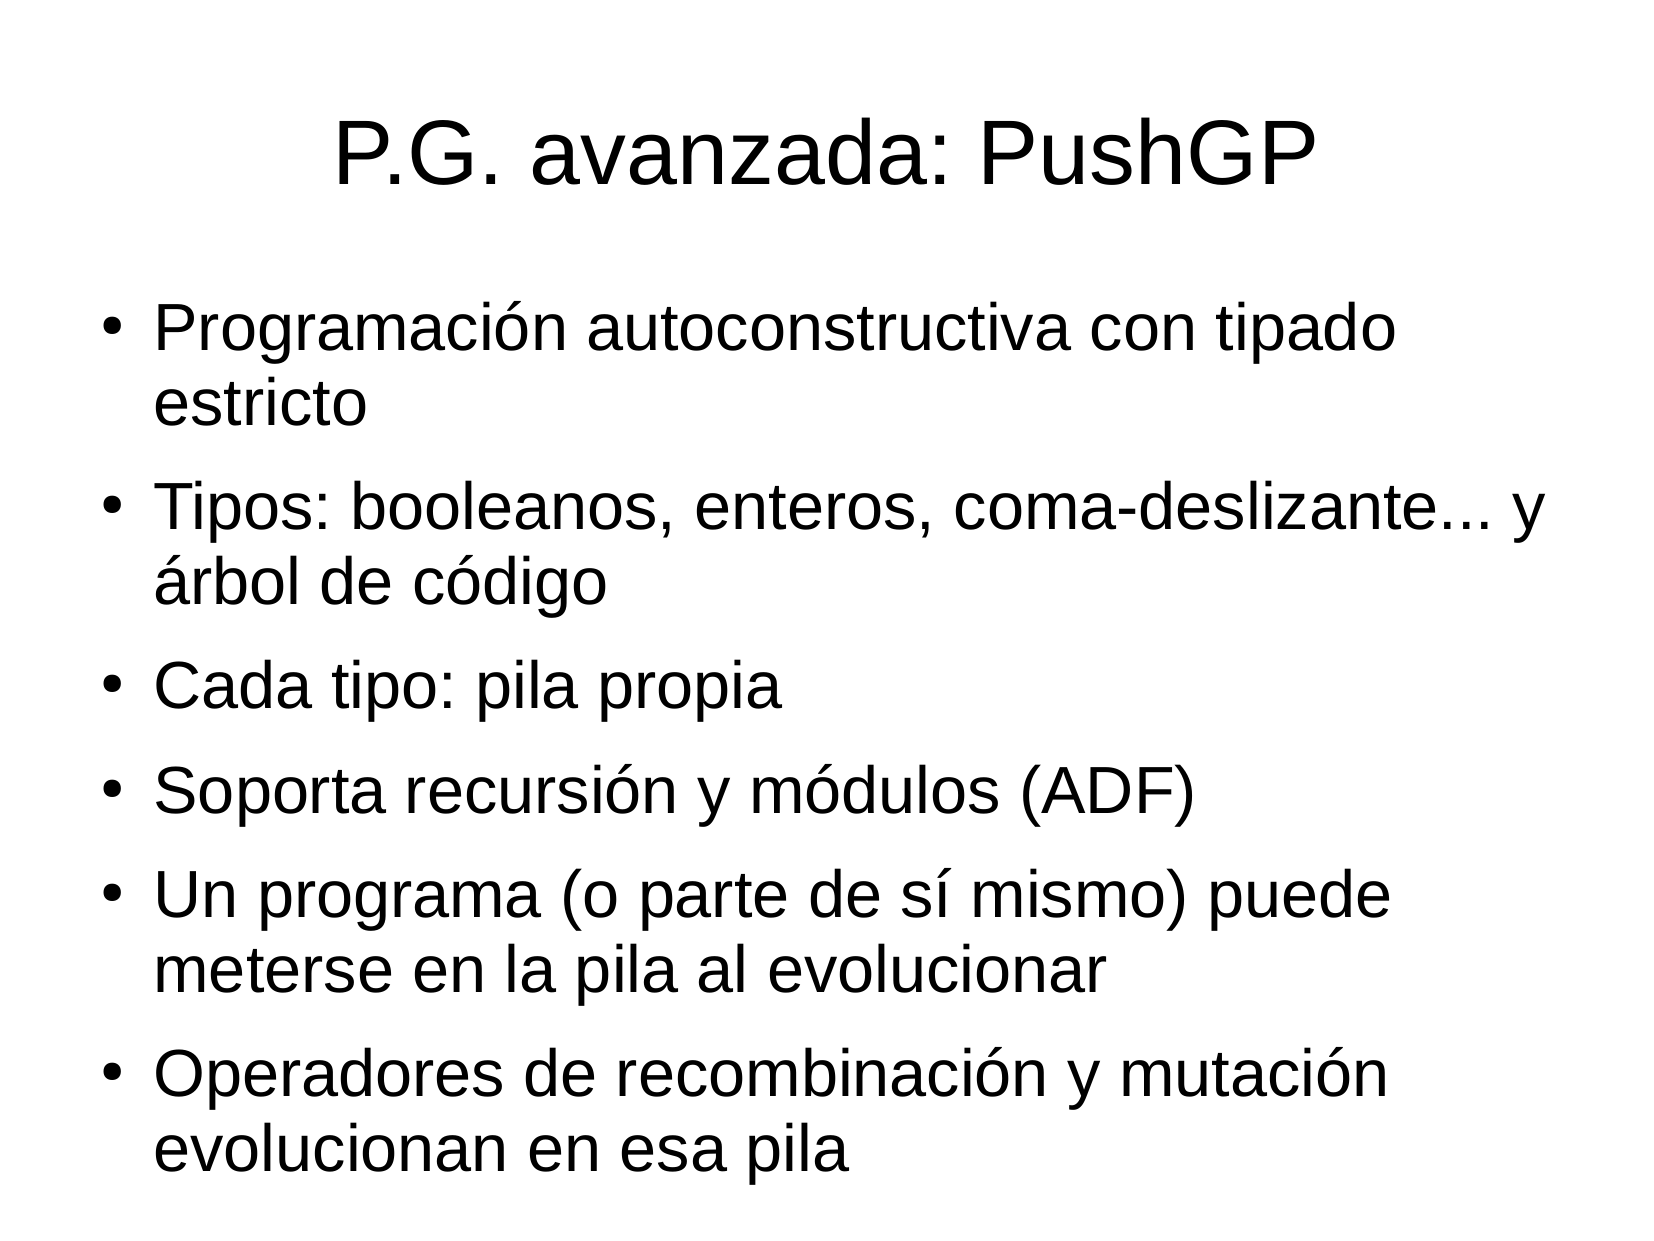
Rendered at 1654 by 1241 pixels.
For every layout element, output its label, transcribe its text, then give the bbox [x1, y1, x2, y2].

list Programación autoconstructiva con tipado estricto Tipos: booleanos, enteros, coma-deslizante... y árbol de código Cada tipo: pila propia Soporta recursión y módulos (ADF) Un programa (o parte de sí mismo) puede meterse en la pila al evolucionar Operadores de recombinación y mutación evolucionan en esa pila [82, 290, 1571, 1241]
title P.G. avanzada: PushGP [82, 49, 1571, 257]
